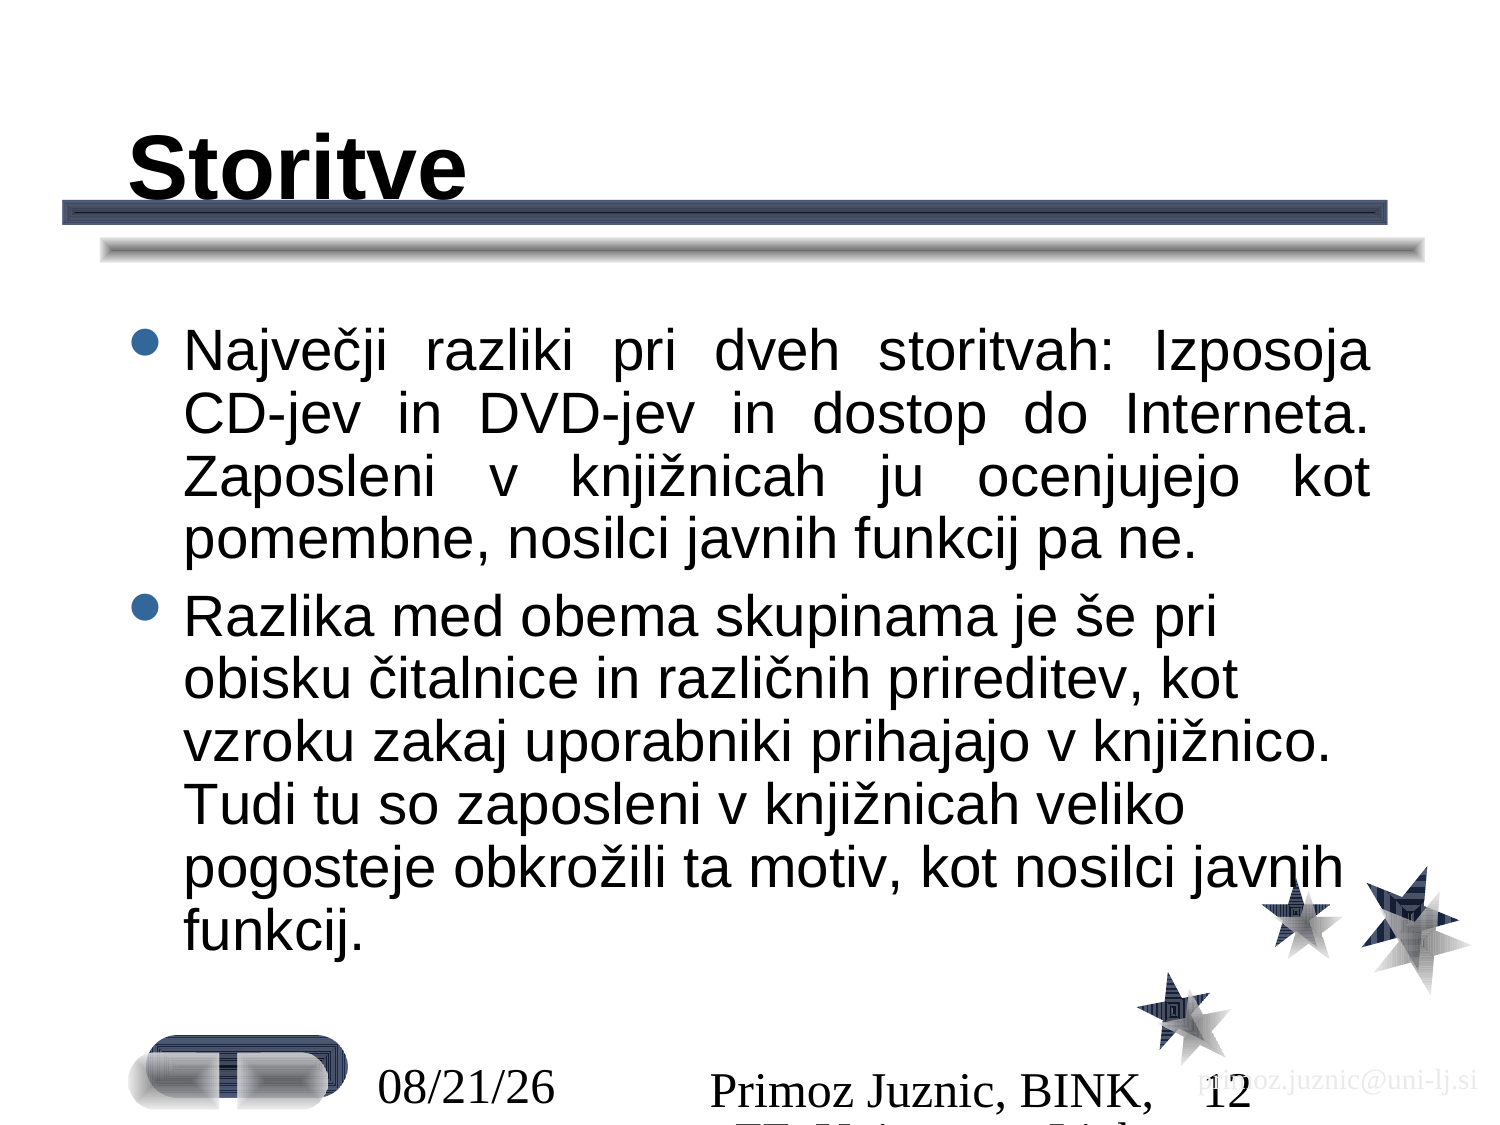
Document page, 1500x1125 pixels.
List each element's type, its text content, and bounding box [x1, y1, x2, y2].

list Največji razliki pri dveh storitvah: Izposoja CD-jev in DVD-jev in dostop do Interneta. Zaposleni v knjižnicah ju ocenjujejo kot pomembne, nosilci javnih funkcij pa ne. Razlika med obema skupinama je še pri obisku čitalnice in različnih prireditev, kot vzroku zakaj uporabniki prihajajo v knjižnico. Tudi tu so zaposleni v knjižnicah veliko pogosteje obkrožili ta motiv, kot nosilci javnih funkcij. [112, 312, 1388, 1024]
title Storitve [112, 37, 1388, 225]
